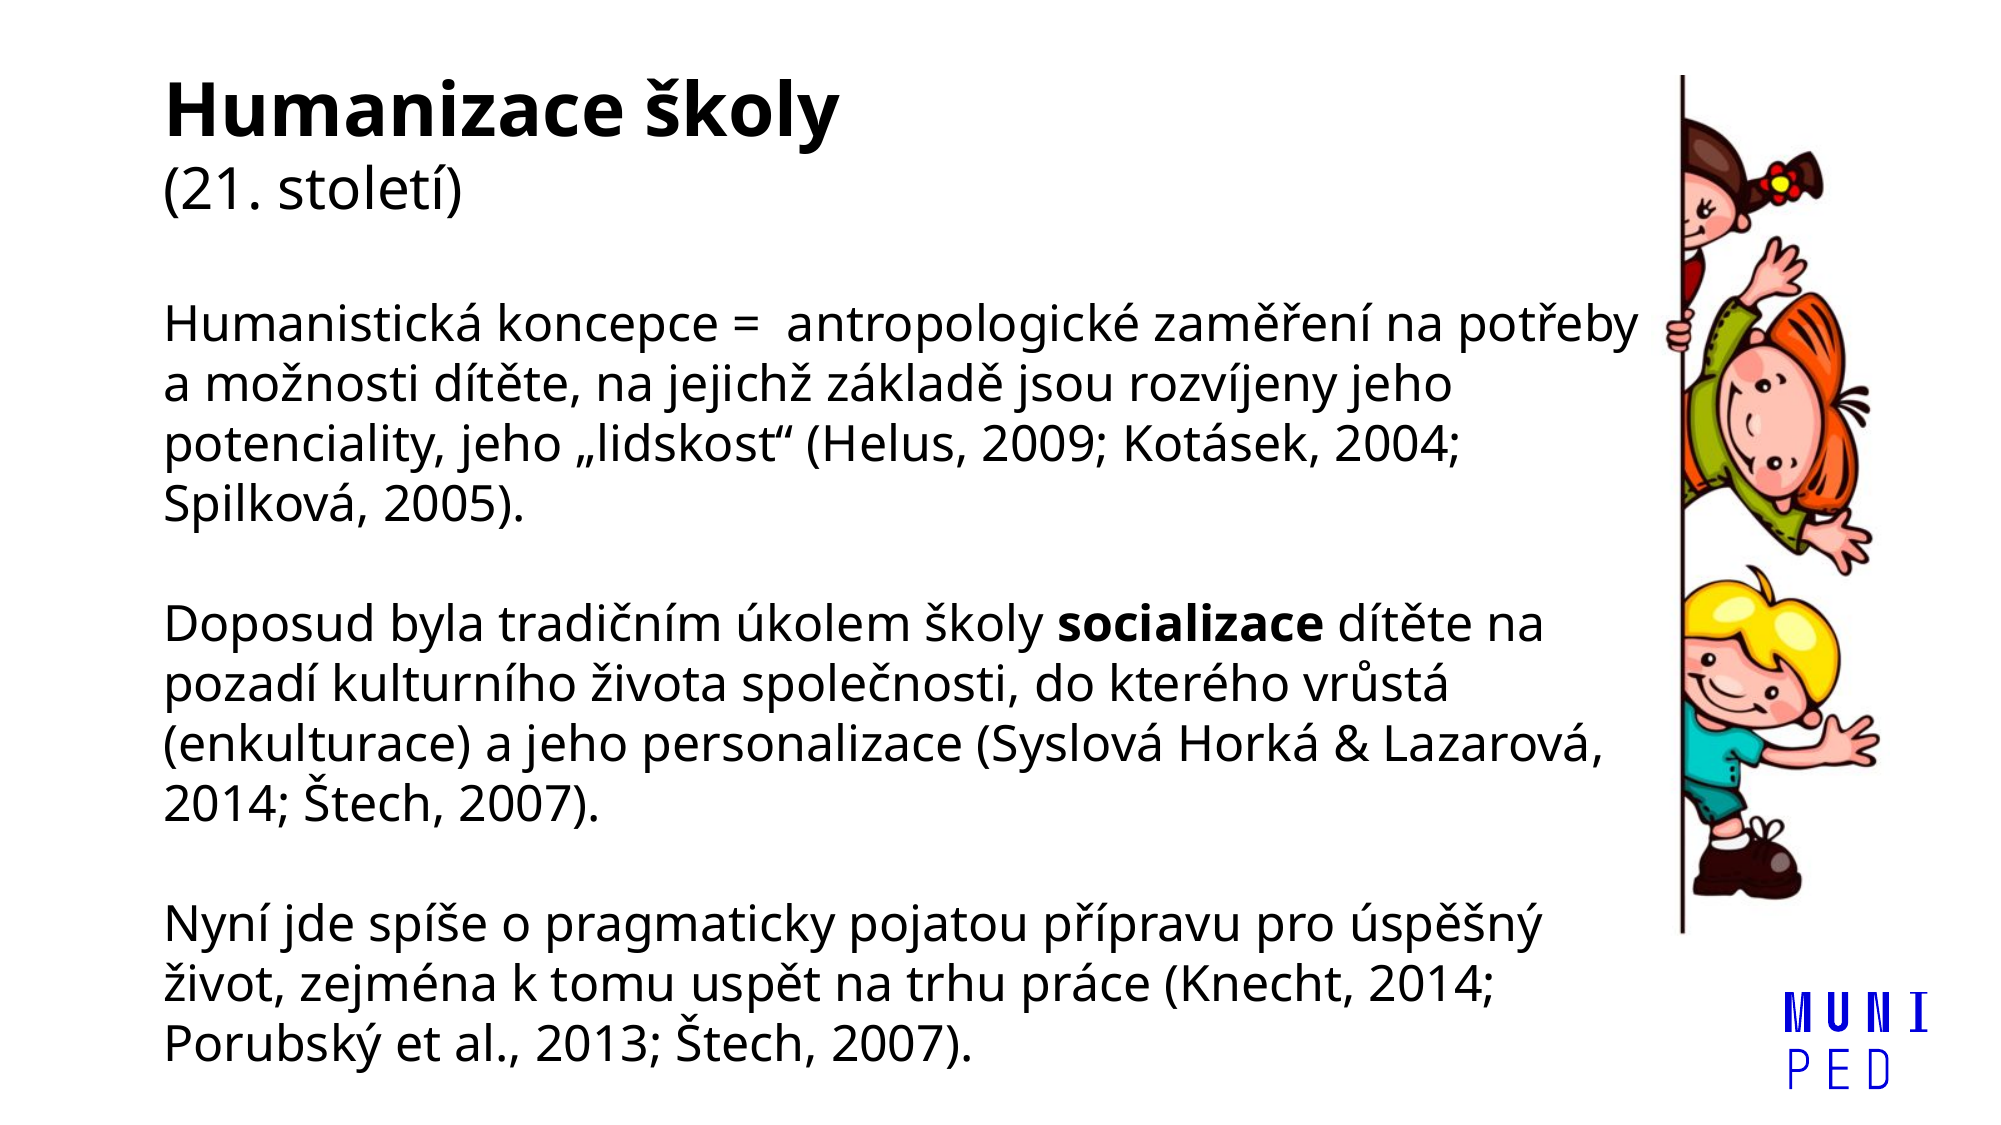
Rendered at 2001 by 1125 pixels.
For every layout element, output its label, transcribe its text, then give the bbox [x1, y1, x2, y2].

text_box Humanizace školy (21. století) Humanistická koncepce = antropologické zaměření na potřeby a možnosti dítěte, na jejichž základě jsou rozvíjeny jeho potenciality, jeho „lidskost“ (Helus, 2009; Kotásek, 2004; Spilková, 2005). Doposud byla tradičním úkolem školy socializace dítěte na pozadí kulturního života společnosti, do kterého vrůstá (enkulturace) a jeho personalizace (Syslová Horká & Lazarová, 2014; Štech, 2007). Nyní jde spíše o pragmaticky pojatou přípravu pro úspěšný život, zejména k tomu uspět na trhu práce (Knecht, 2014; Porubský et al., 2013; Štech, 2007). [148, 53, 1680, 1039]
picture [1680, 75, 1890, 951]
